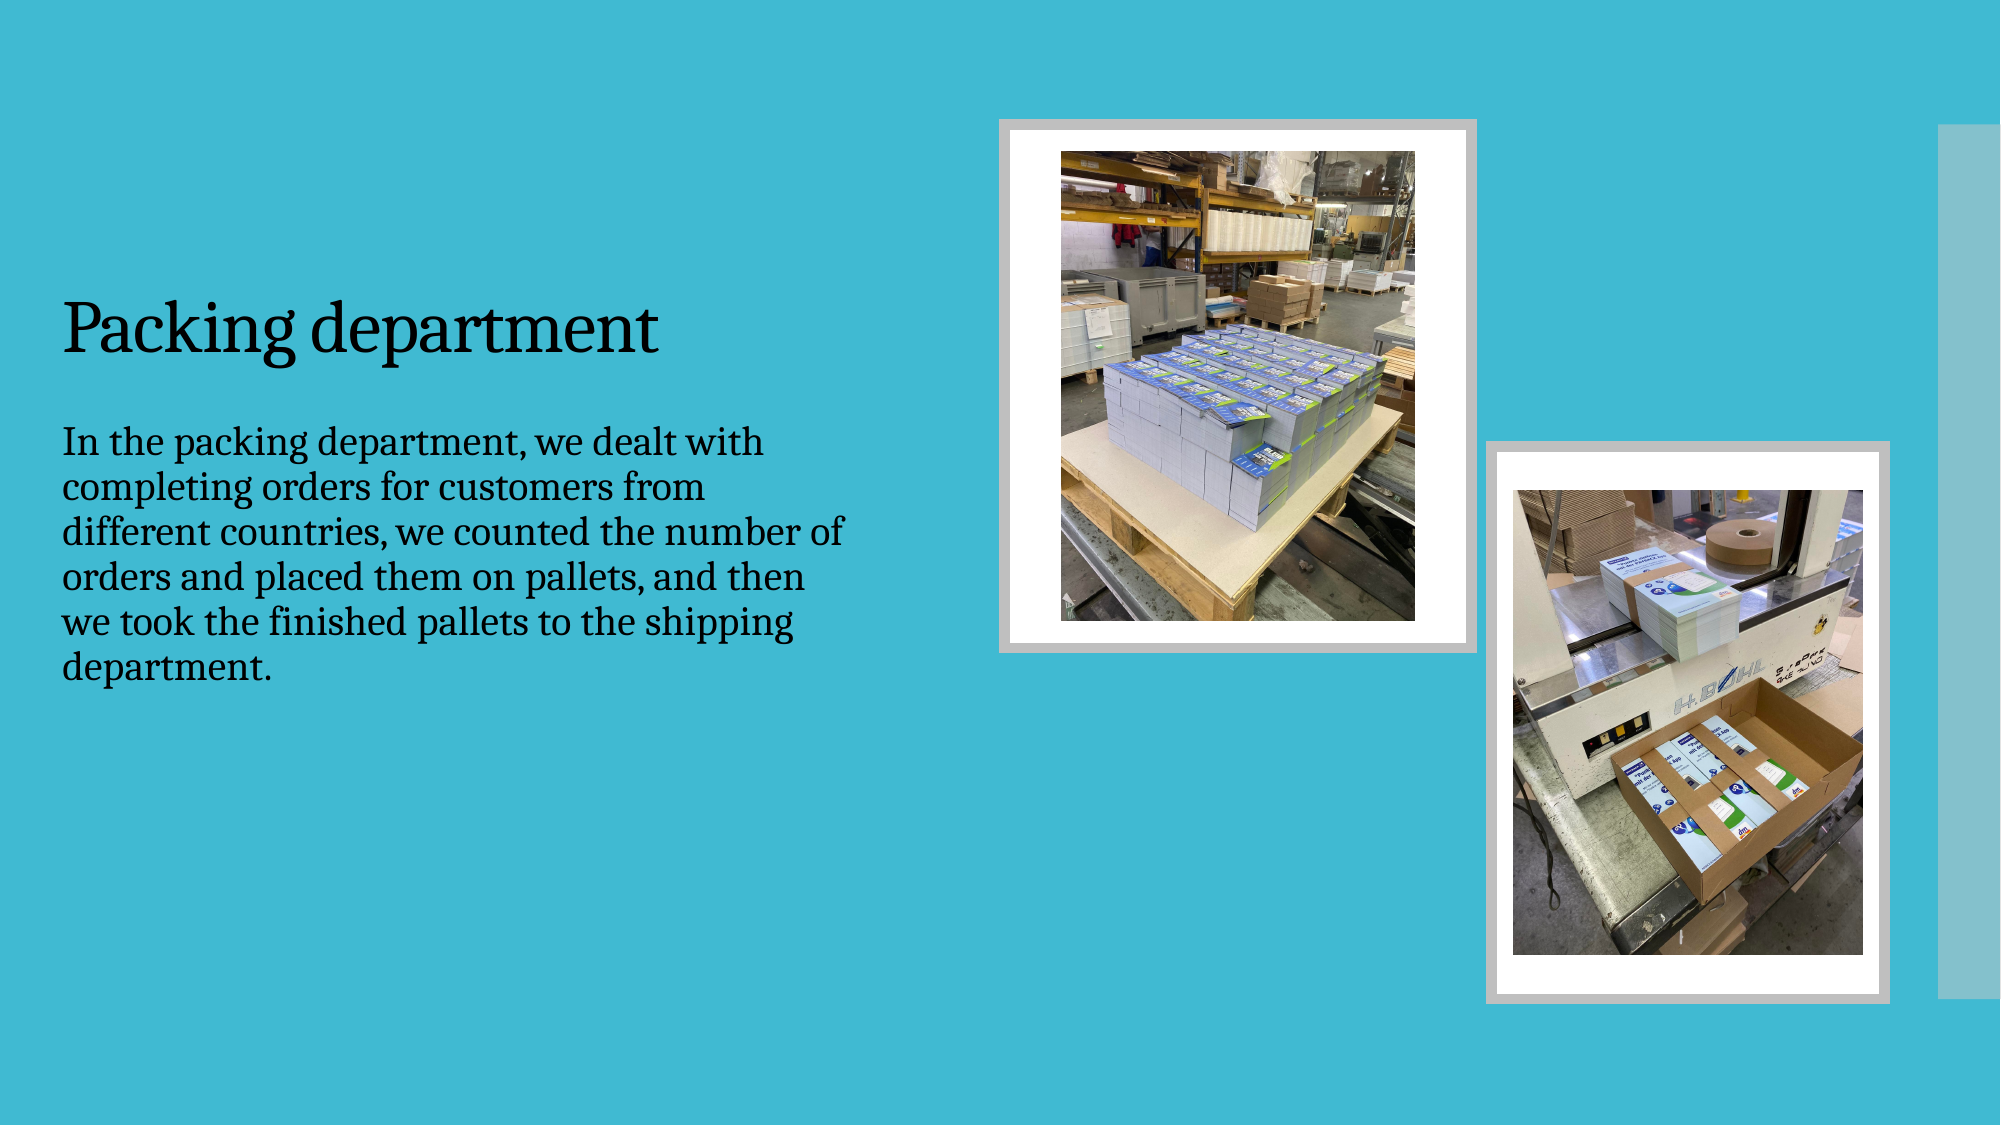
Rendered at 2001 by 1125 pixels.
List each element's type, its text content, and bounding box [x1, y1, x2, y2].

text_box [0, 0, 2000, 1125]
picture [1061, 151, 1415, 622]
title Packing department [47, 184, 868, 391]
picture [1513, 490, 1863, 955]
list In the packing department, we dealt with completing orders for customers from different countries, we counted the number of orders and placed them on pallets, and then we took the finished pallets to the shipping department. [47, 411, 868, 949]
